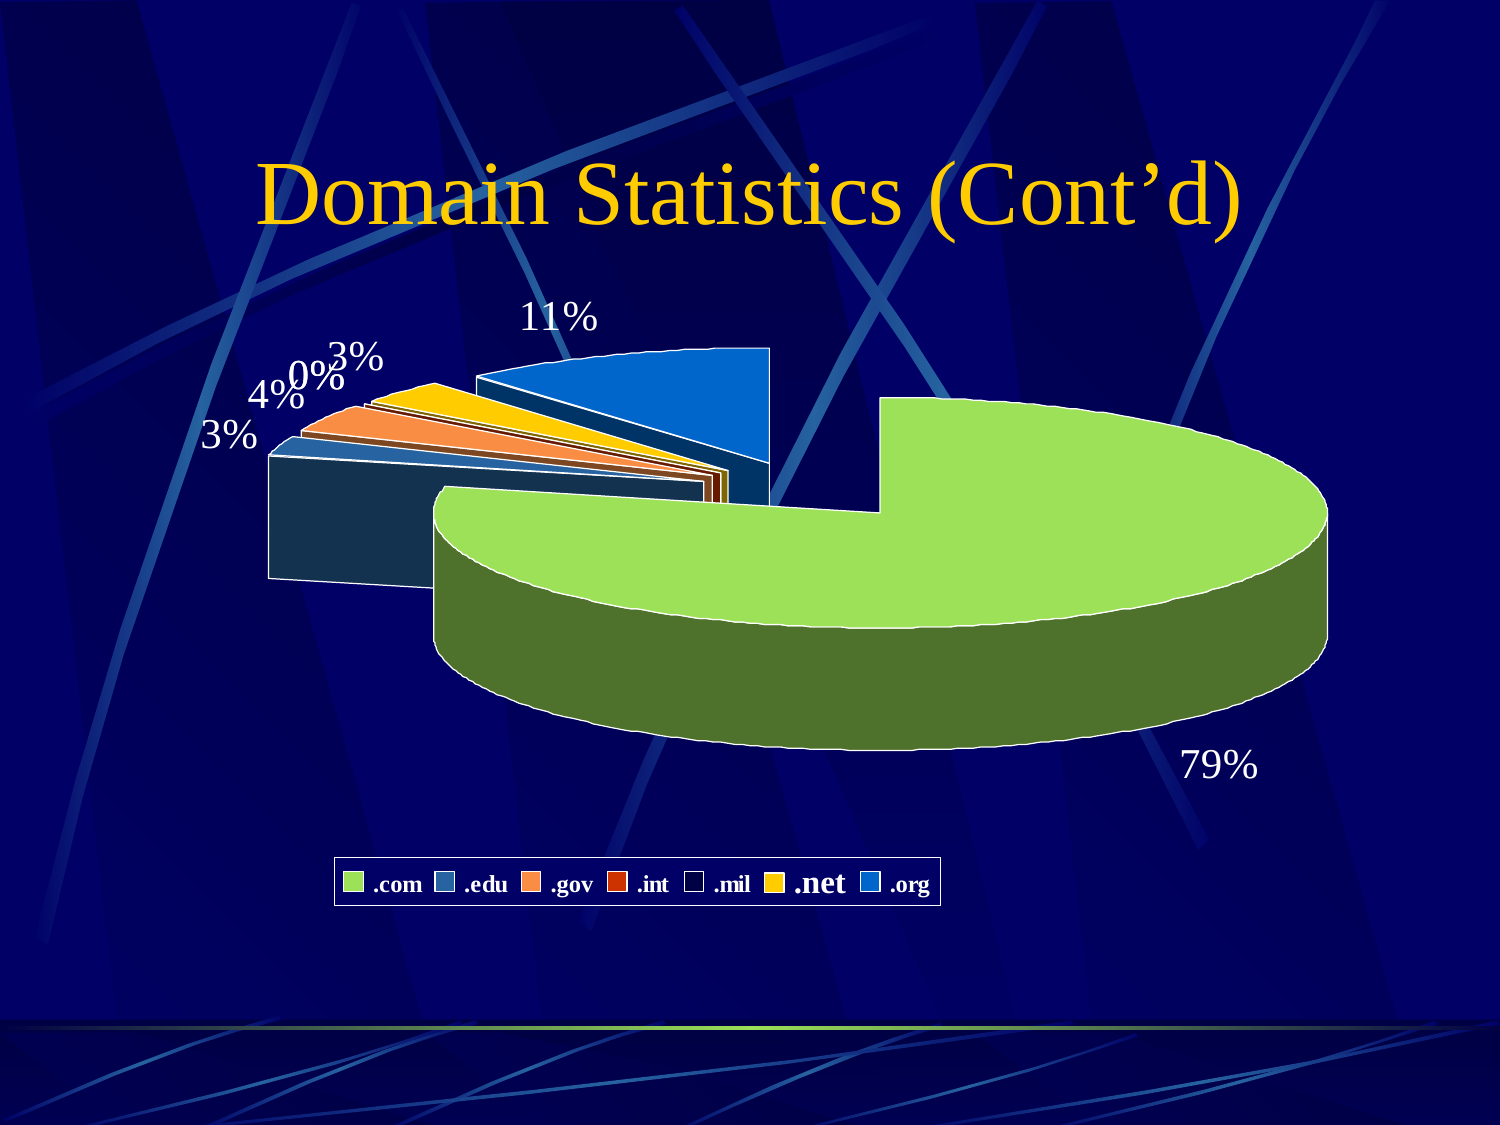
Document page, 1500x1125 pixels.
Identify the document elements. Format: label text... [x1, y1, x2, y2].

title Domain Statistics (Cont’d) [112, 131, 1388, 257]
chart [125, 287, 1380, 941]
